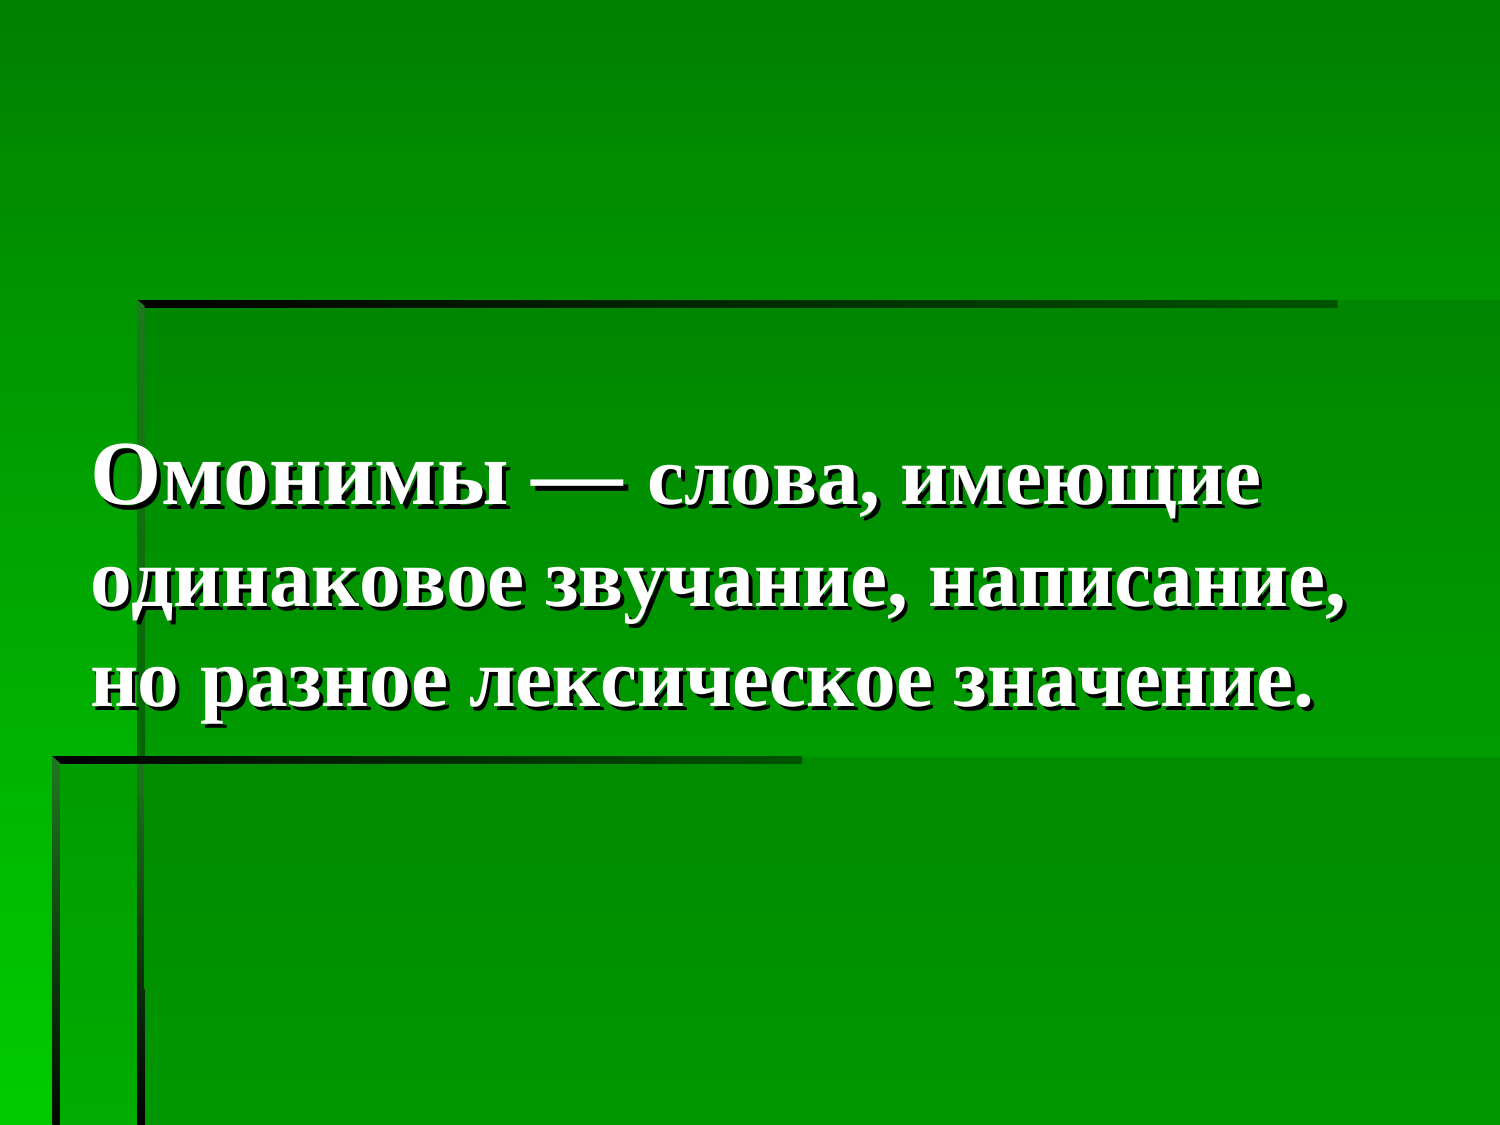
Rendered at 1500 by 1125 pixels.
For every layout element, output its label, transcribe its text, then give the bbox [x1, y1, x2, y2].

title Омонимы — слова, имеющие одинаковое звучание, написание, но разное лексическое значение. [75, 278, 1436, 858]
